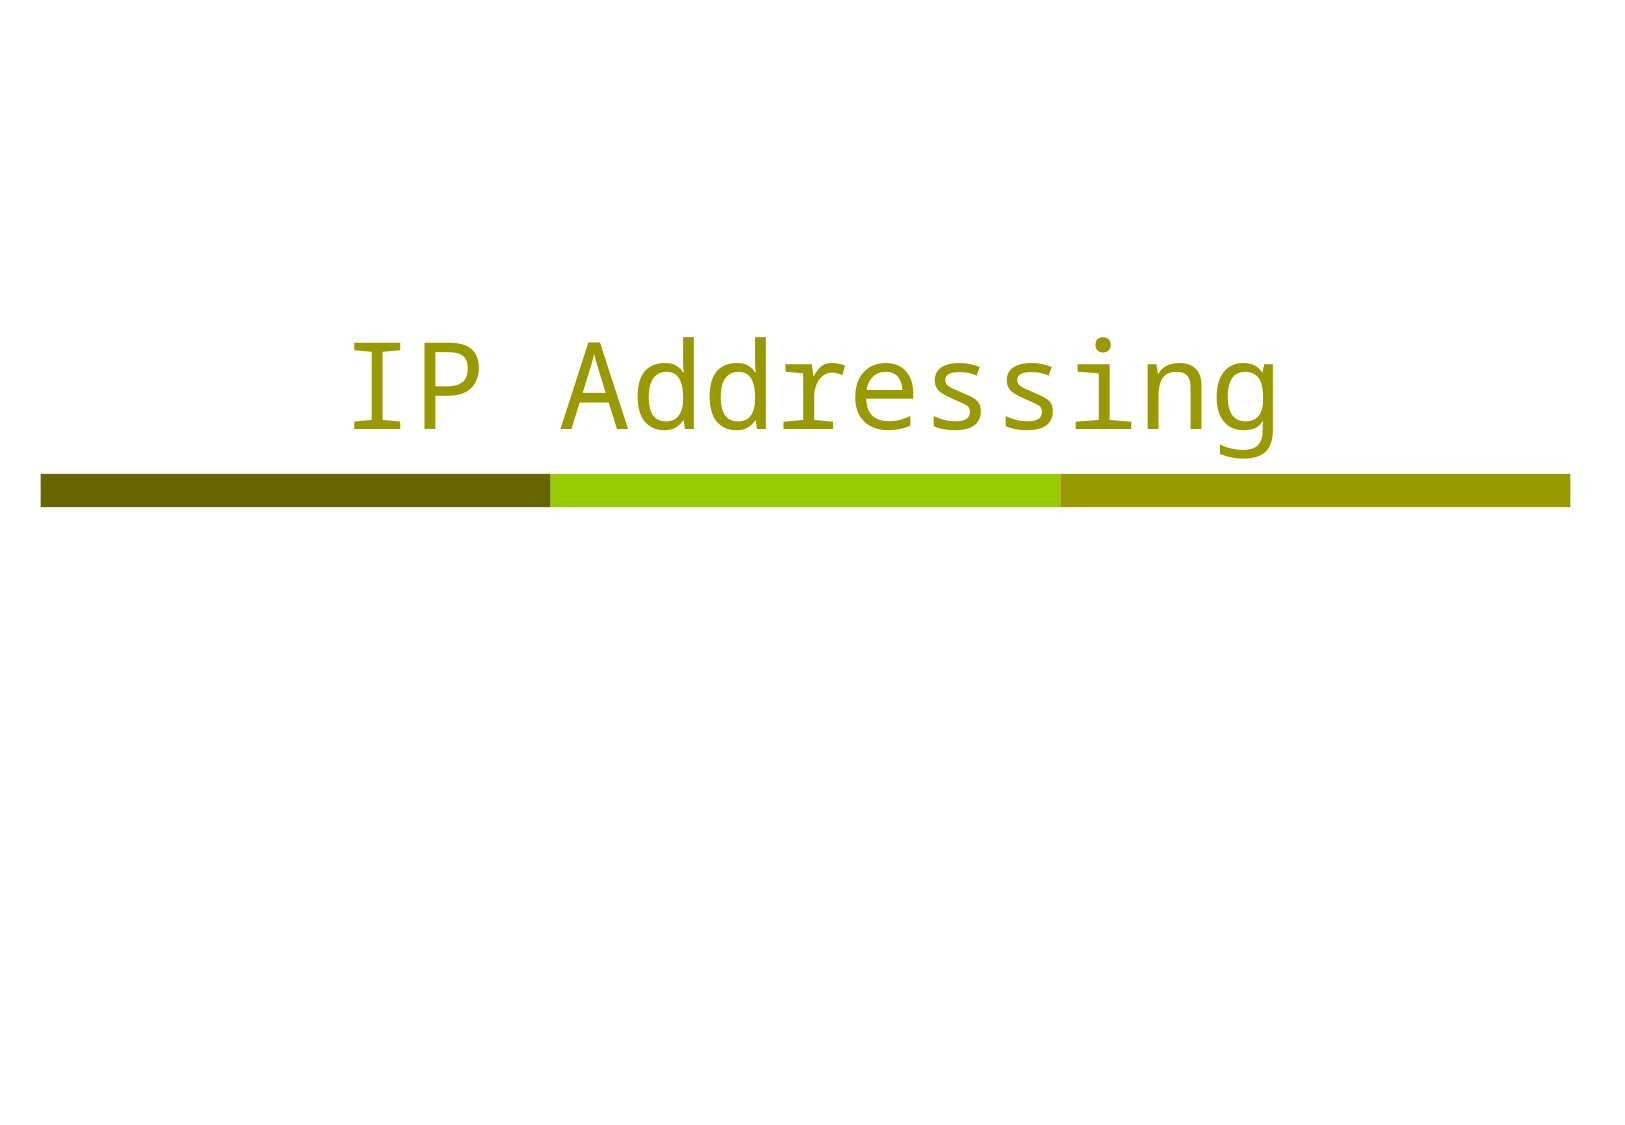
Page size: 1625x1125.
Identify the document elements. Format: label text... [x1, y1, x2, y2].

text_box IP Addressing [121, 112, 1503, 462]
